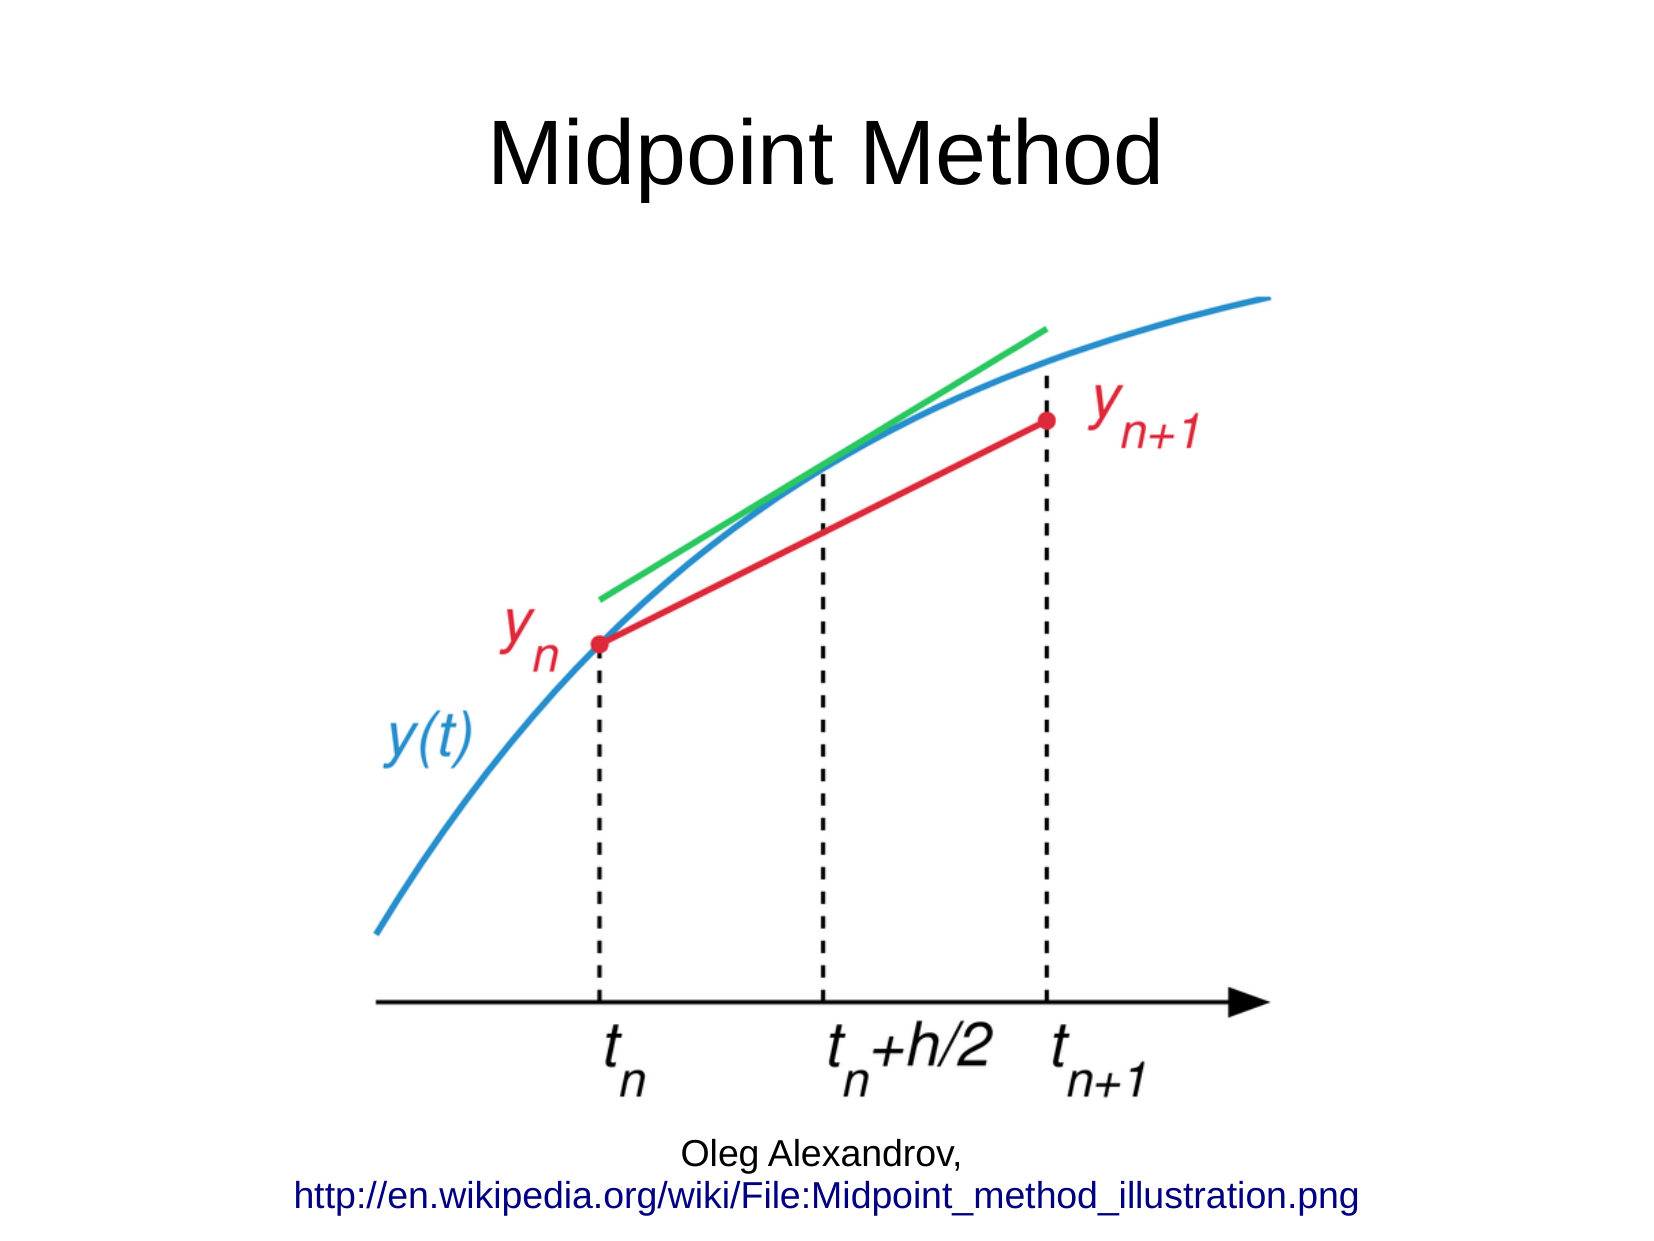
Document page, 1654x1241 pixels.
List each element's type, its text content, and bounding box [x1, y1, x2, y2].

text_box Oleg Alexandrov, http://en.wikipedia.org/wiki/File:Midpoint_method_illustration.png [133, 1125, 1521, 1182]
title Midpoint Method [82, 49, 1571, 257]
picture [369, 290, 1284, 1109]
